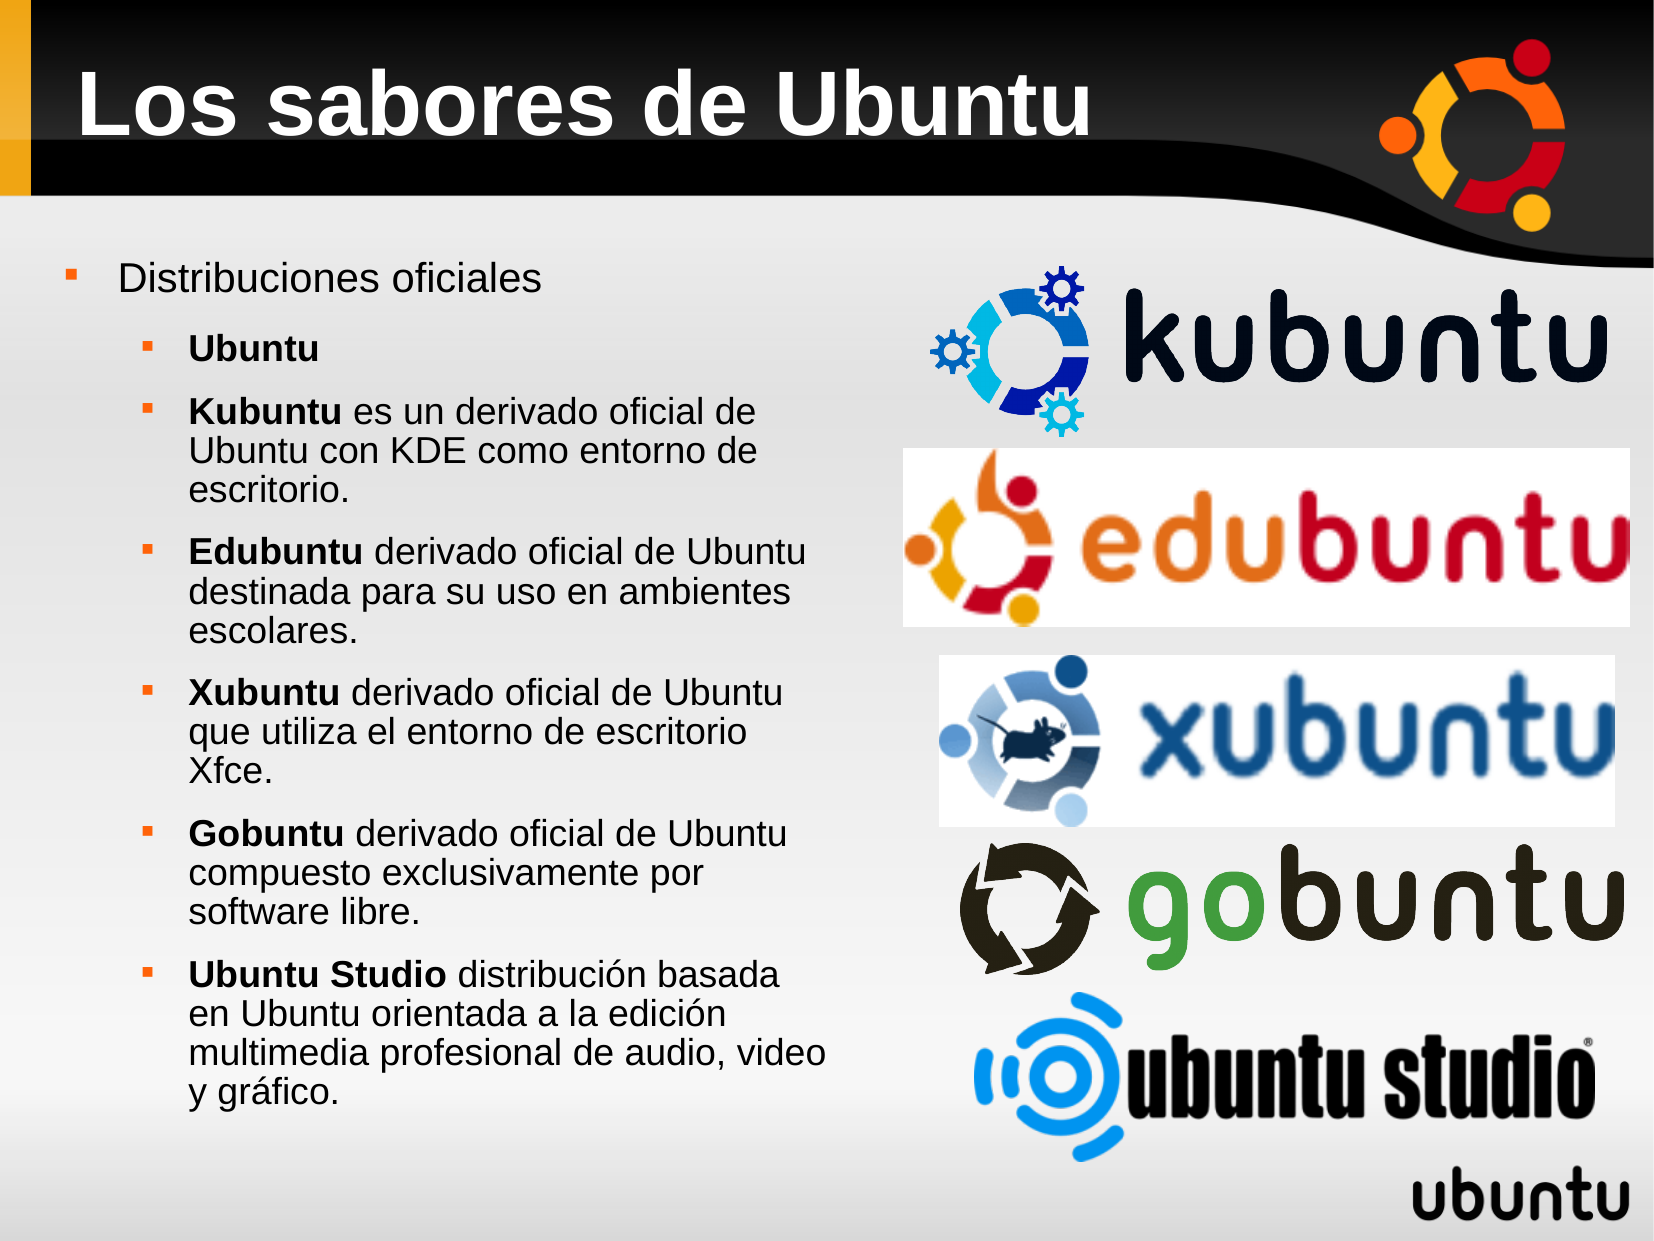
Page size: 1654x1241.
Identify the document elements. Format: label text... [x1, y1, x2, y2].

title Los sabores de Ubuntu [76, 0, 1565, 208]
list Distribuciones oficiales Ubuntu Kubuntu es un derivado oficial de Ubuntu con KDE como entorno de escritorio. Edubuntu derivado oficial de Ubuntu destinada para su uso en ambientes escolares. Xubuntu derivado oficial de Ubuntu que utiliza el entorno de escritorio Xfce. Gobuntu derivado oficial de Ubuntu compuesto exclusivamente por software libre. Ubuntu Studio distribución basada en Ubuntu orientada a la edición multimedia profesional de audio, video y gráfico. [47, 254, 827, 1163]
picture [0, 0, 1654, 1241]
